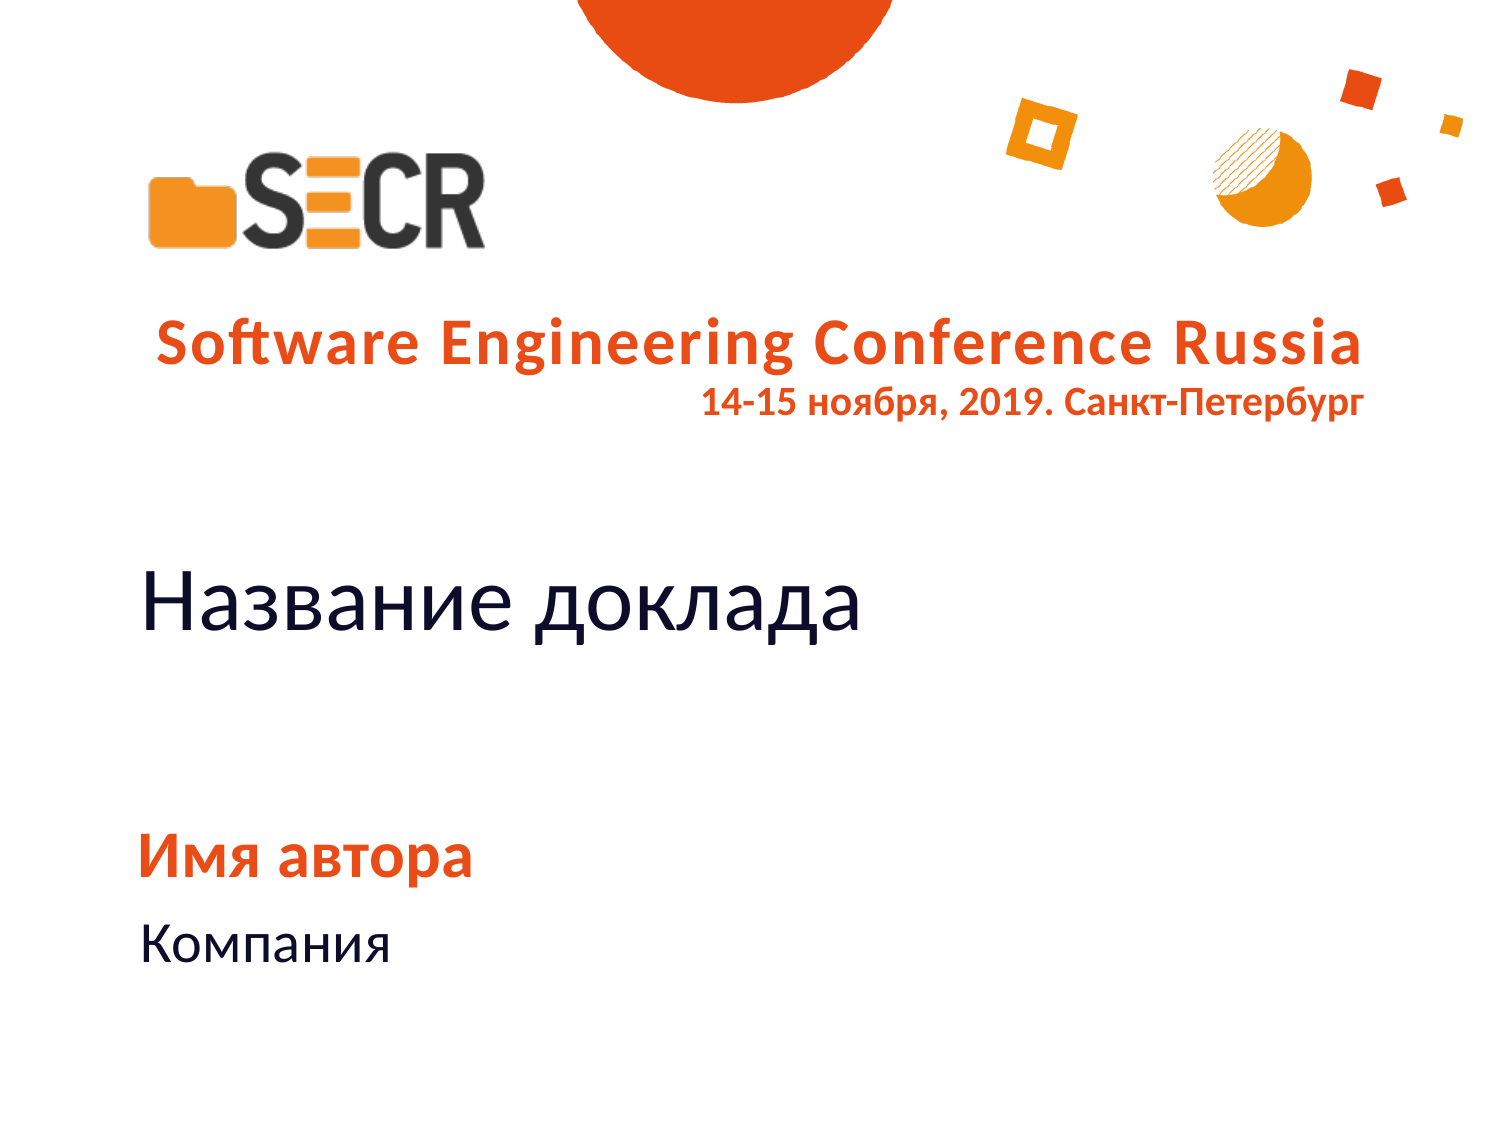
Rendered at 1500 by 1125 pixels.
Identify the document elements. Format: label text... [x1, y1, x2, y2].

text_box 14-15 ноября, 2019. Санкт-Петербург [684, 366, 1380, 432]
text_box Имя автора [122, 809, 1396, 902]
text_box Компания [125, 902, 1363, 1011]
picture [68, 0, 1500, 810]
subtitle Название доклада [125, 520, 1401, 795]
title Software Engineering Conference Russia [141, 256, 1468, 386]
